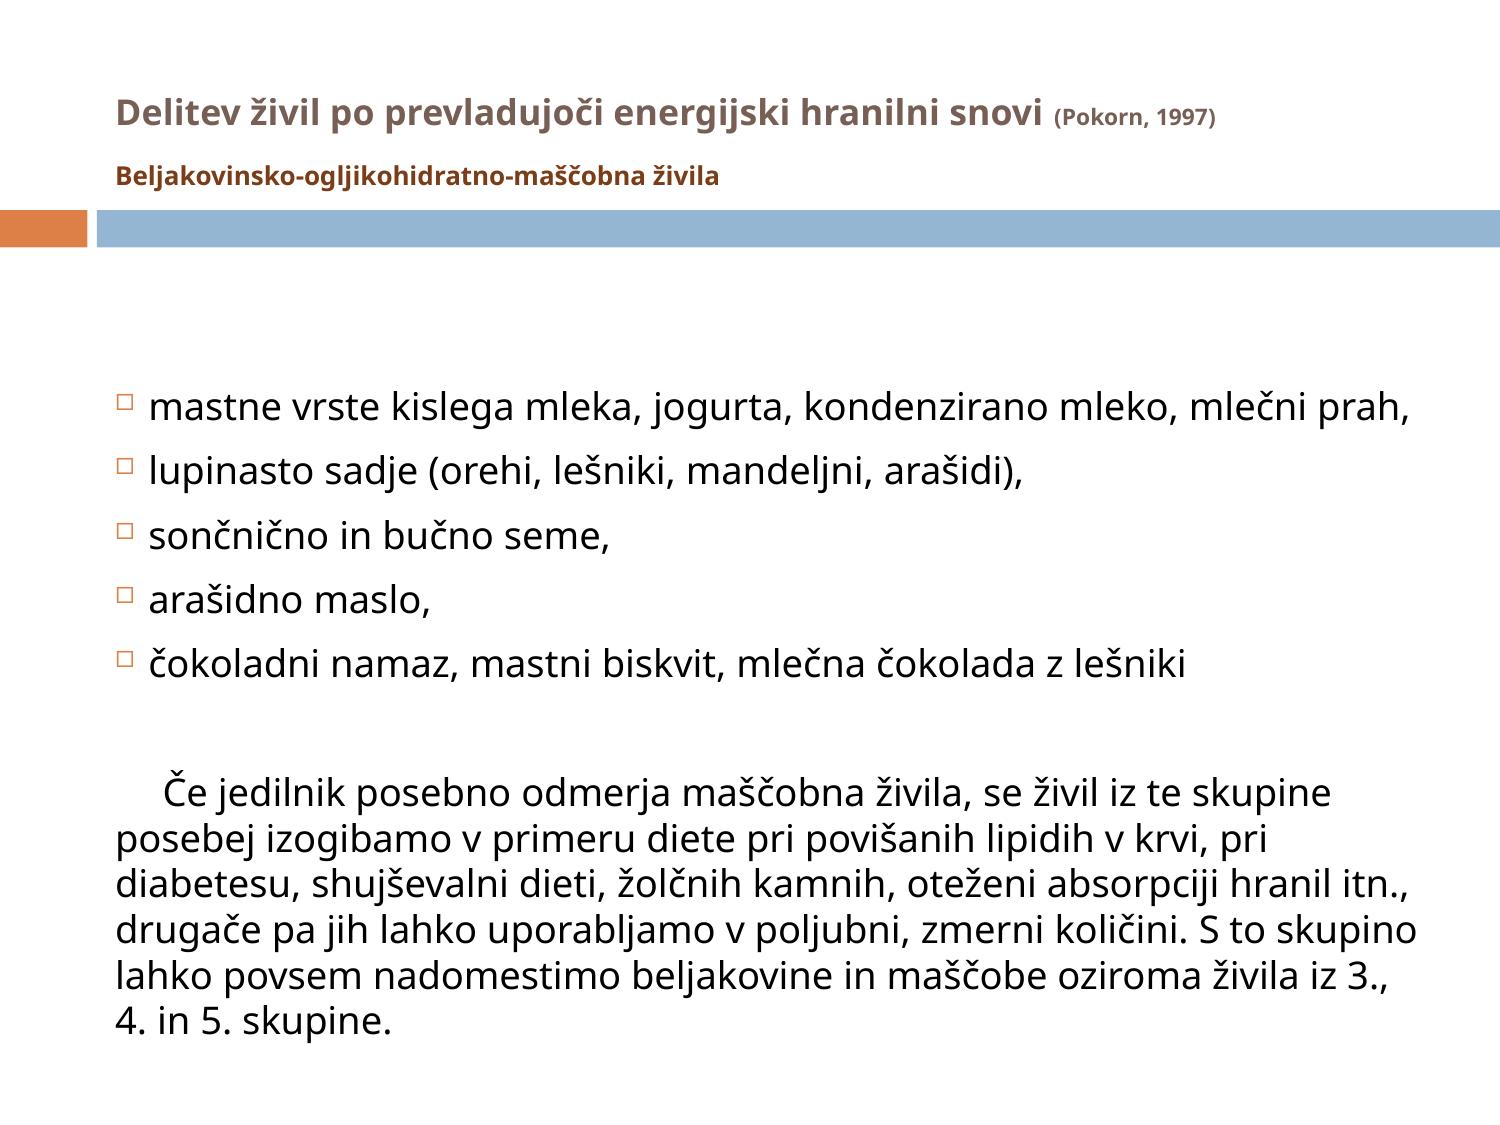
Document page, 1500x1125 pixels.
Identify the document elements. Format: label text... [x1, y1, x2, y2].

list mastne vrste kislega mleka, jogurta, kondenzirano mleko, mlečni prah, lupinasto sadje (orehi, lešniki, mandeljni, arašidi), sončnično in bučno seme, arašidno maslo, čokoladni namaz, mastni biskvit, mlečna čokolada z lešniki Če jedilnik posebno odmerja maščobna živila, se živil iz te skupine posebej izogibamo v primeru diete pri povišanih lipidih v krvi, pri diabetesu, shujševalni dieti, žolčnih kamnih, oteženi absorpciji hranil itn., drugače pa jih lahko uporabljamo v poljubni, zmerni količini. S to skupino lahko povsem nadomestimo beljakovine in maščobe oziroma živila iz 3., 4. in 5. skupine. [100, 375, 1438, 1079]
title Delitev živil po prevladujoči energijski hranilni snovi (Pokorn, 1997) Beljakovinsko-ogljikohidratno-maščobna živila [100, 37, 1438, 200]
